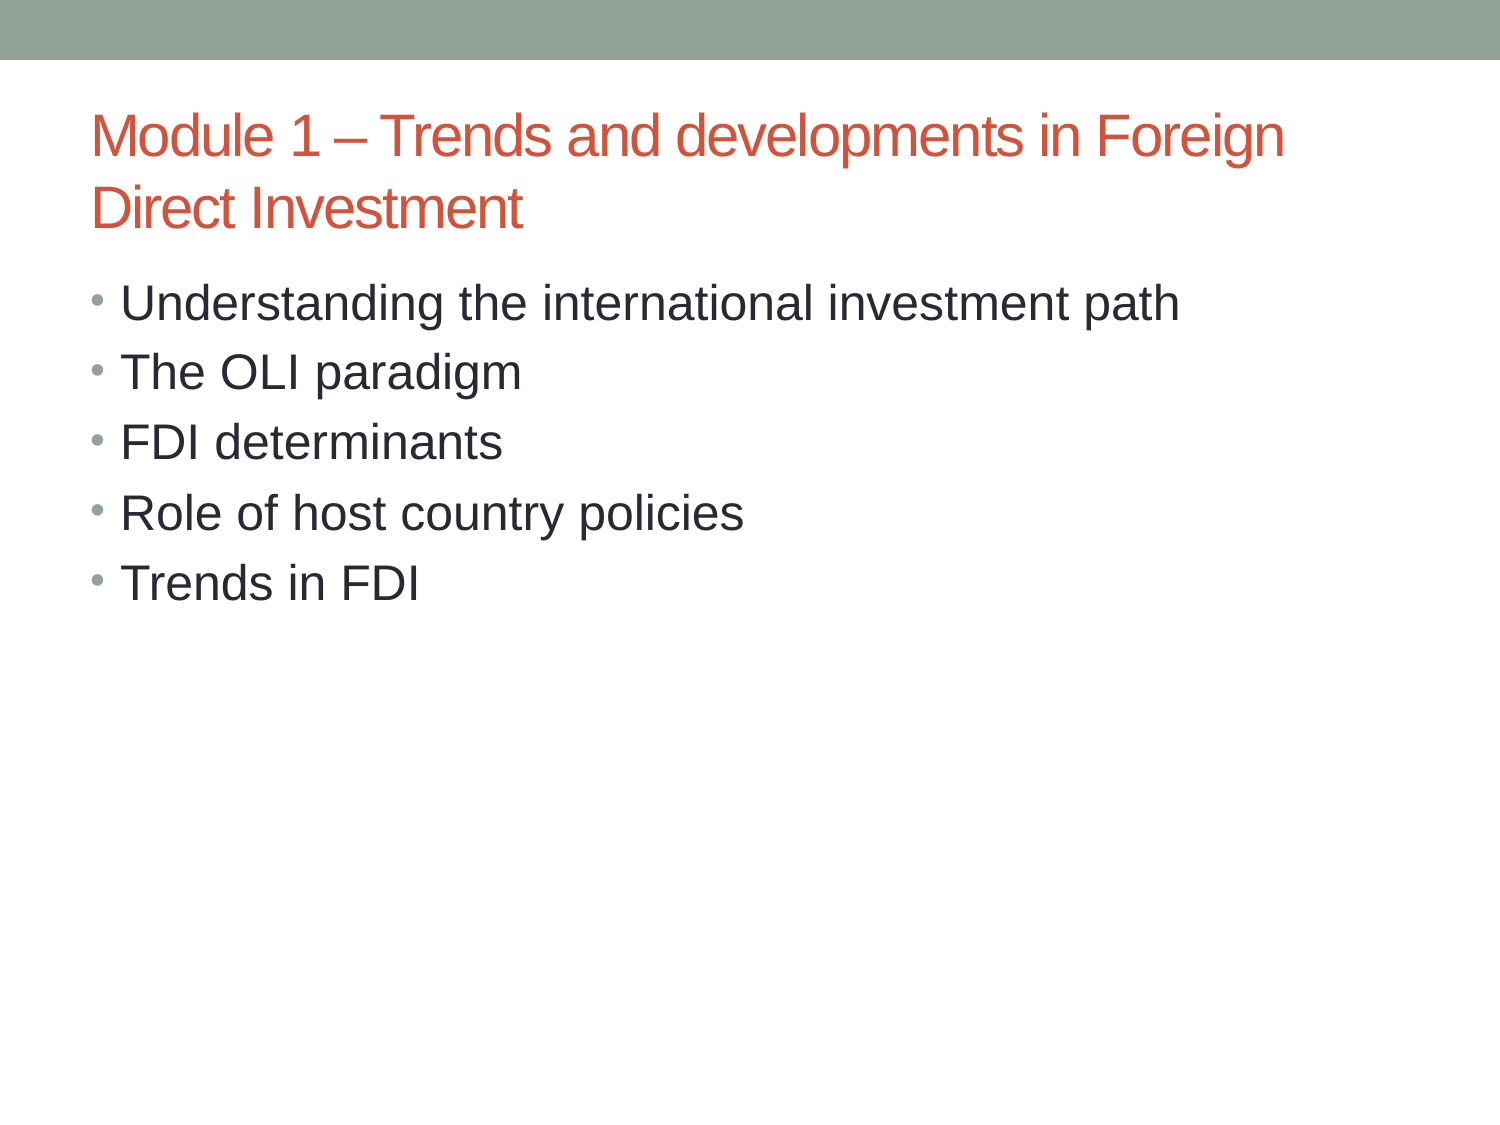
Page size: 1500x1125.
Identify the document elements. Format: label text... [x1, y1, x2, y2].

title Module 1 – Trends and developments in Foreign Direct Investment [75, 87, 1425, 250]
list Understanding the international investment path The OLI paradigm FDI determinants Role of host country policies Trends in FDI [75, 262, 1425, 1063]
